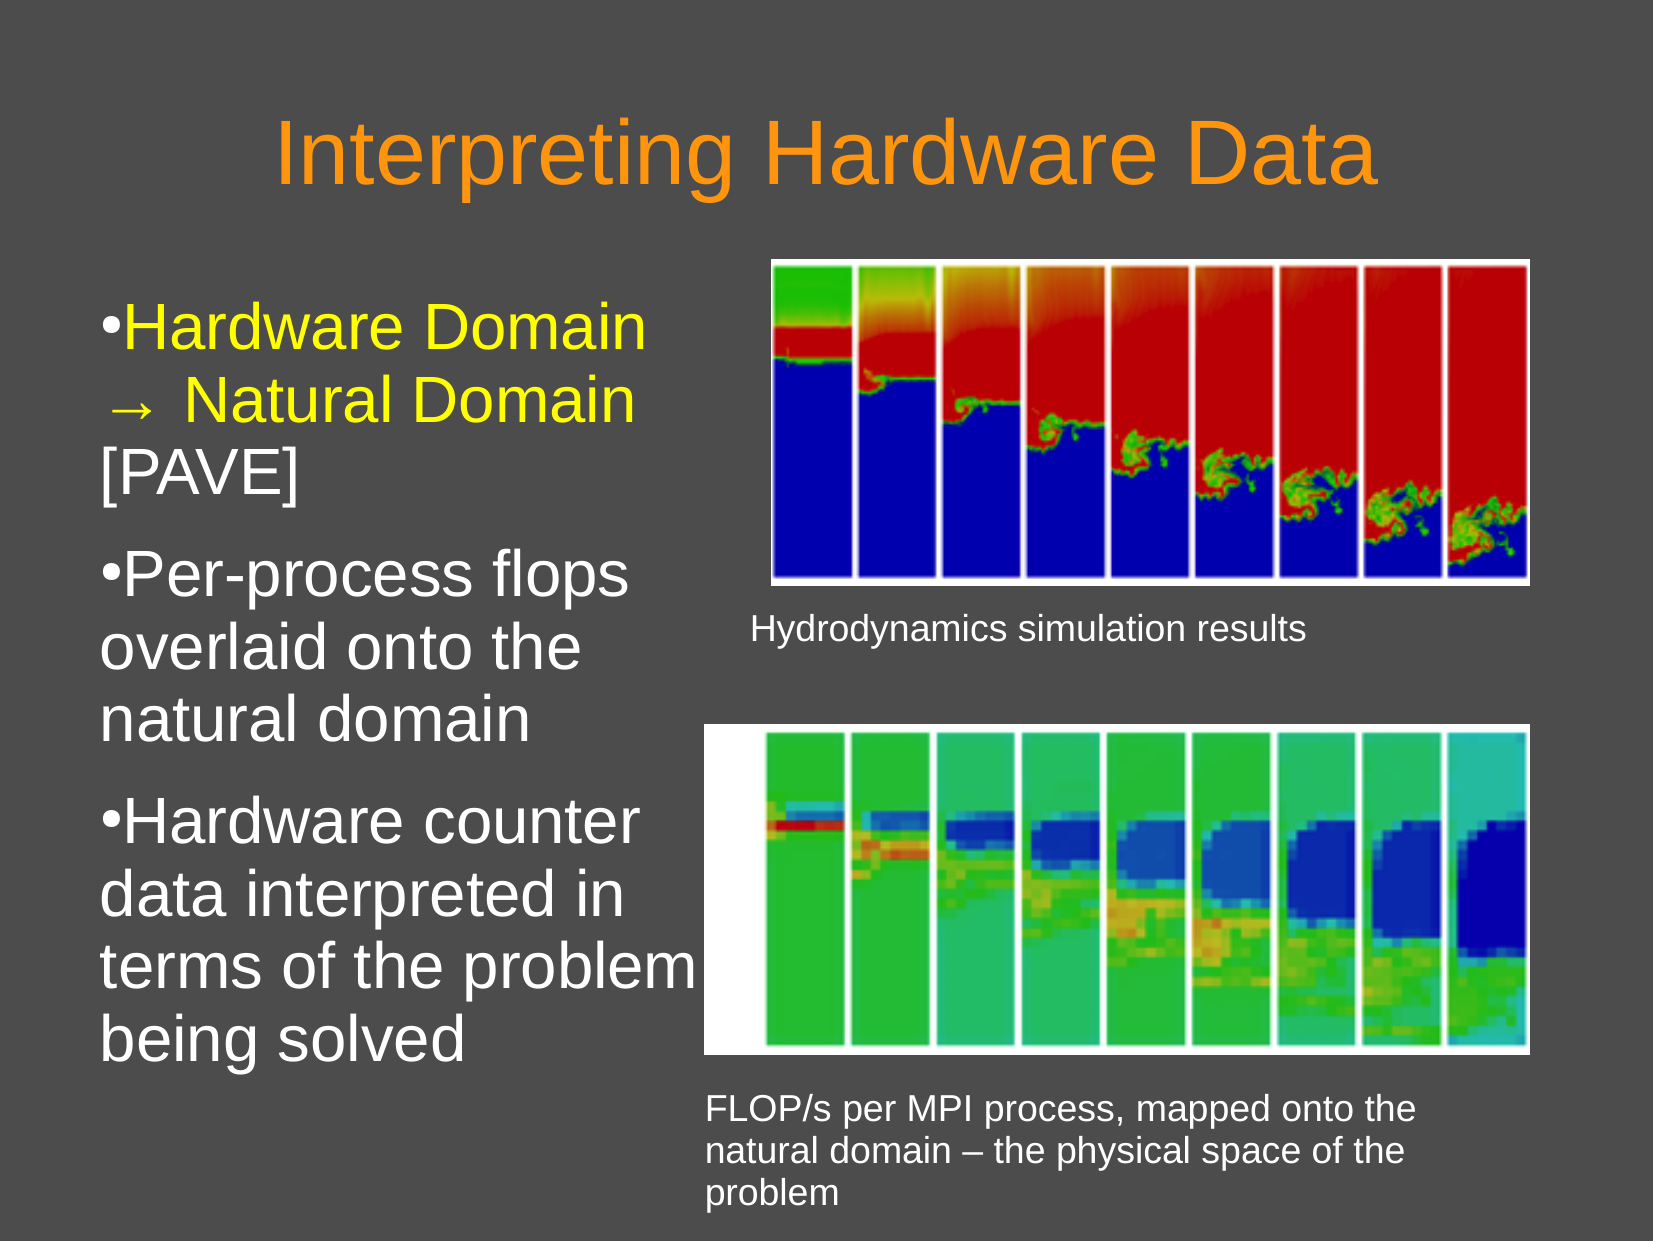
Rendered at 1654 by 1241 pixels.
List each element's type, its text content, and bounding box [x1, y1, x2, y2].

picture [771, 259, 1530, 586]
list Hardware Domain → Natural Domain [PAVE] Per-process flops overlaid onto the natural domain Hardware counter data interpreted in terms of the problem being solved [82, 290, 705, 1141]
text_box Hydrodynamics simulation results [735, 600, 1531, 657]
picture [704, 724, 1530, 1055]
text_box FLOP/s per MPI process, mapped onto the natural domain – the physical space of the problem [690, 1080, 1486, 1221]
title Interpreting Hardware Data [82, 49, 1571, 257]
